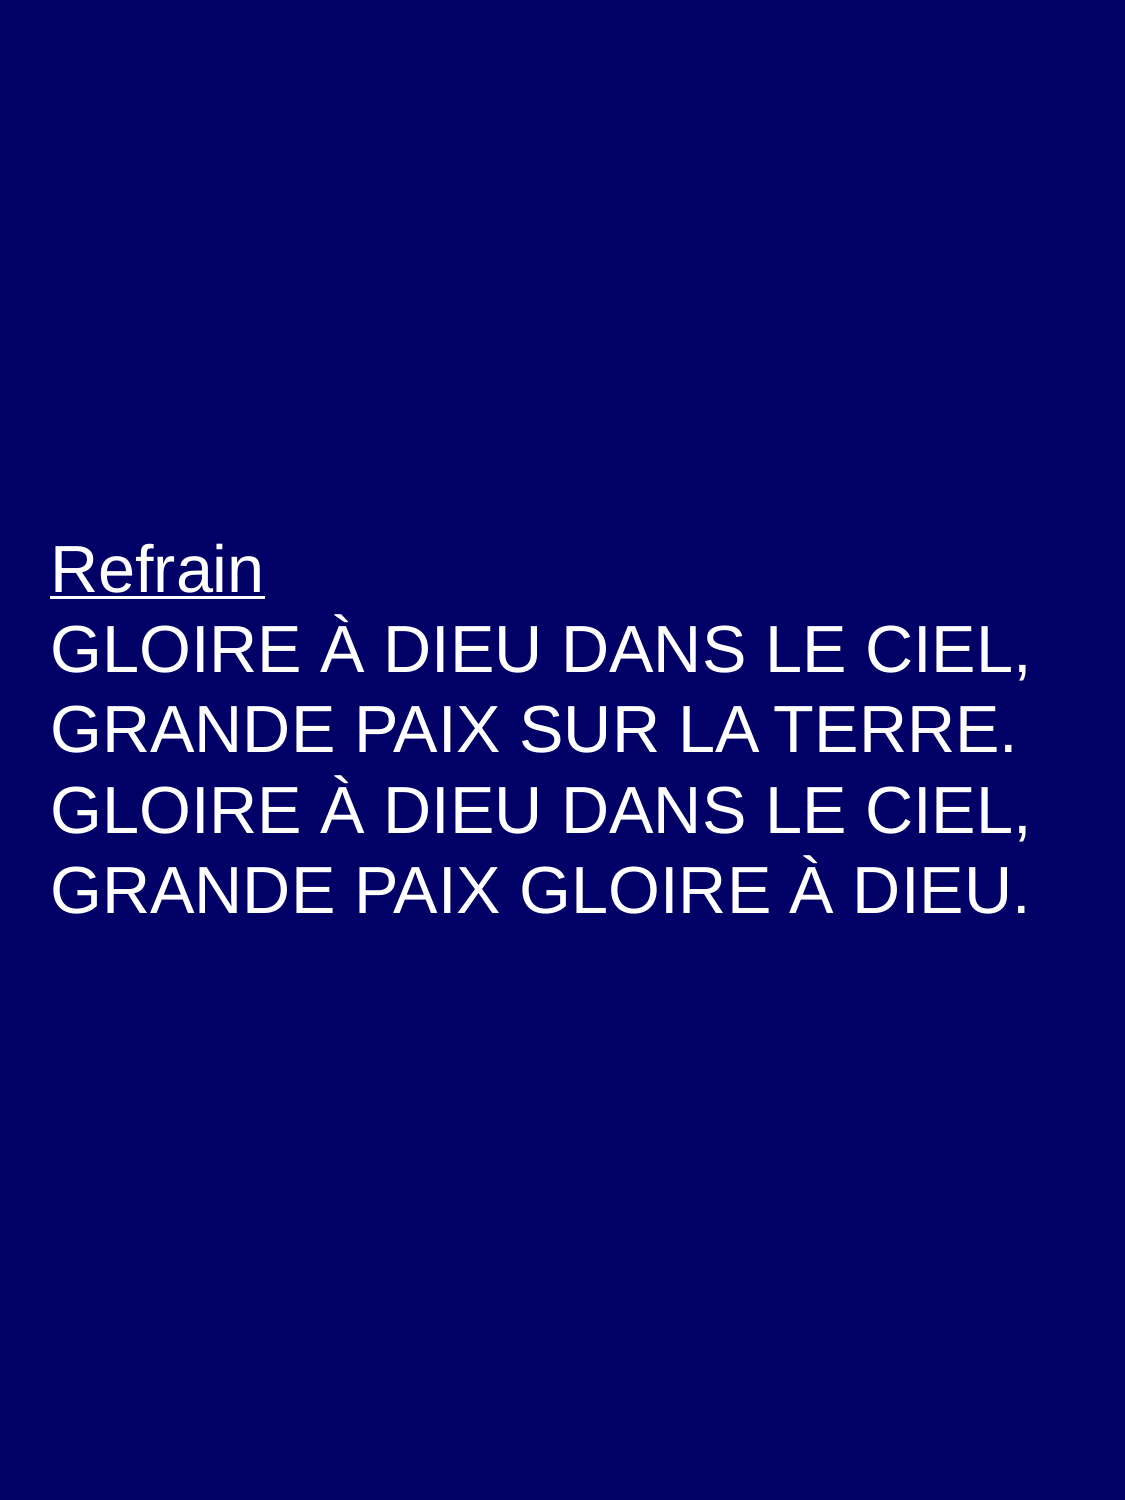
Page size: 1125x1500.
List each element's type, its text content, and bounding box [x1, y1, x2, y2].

text_box Refrain GLOIRE À DIEU DANS LE CIEL, GRANDE PAIX SUR LA TERRE. GLOIRE À DIEU DANS LE CIEL, GRANDE PAIX GLOIRE À DIEU. [35, 35, 1125, 1477]
